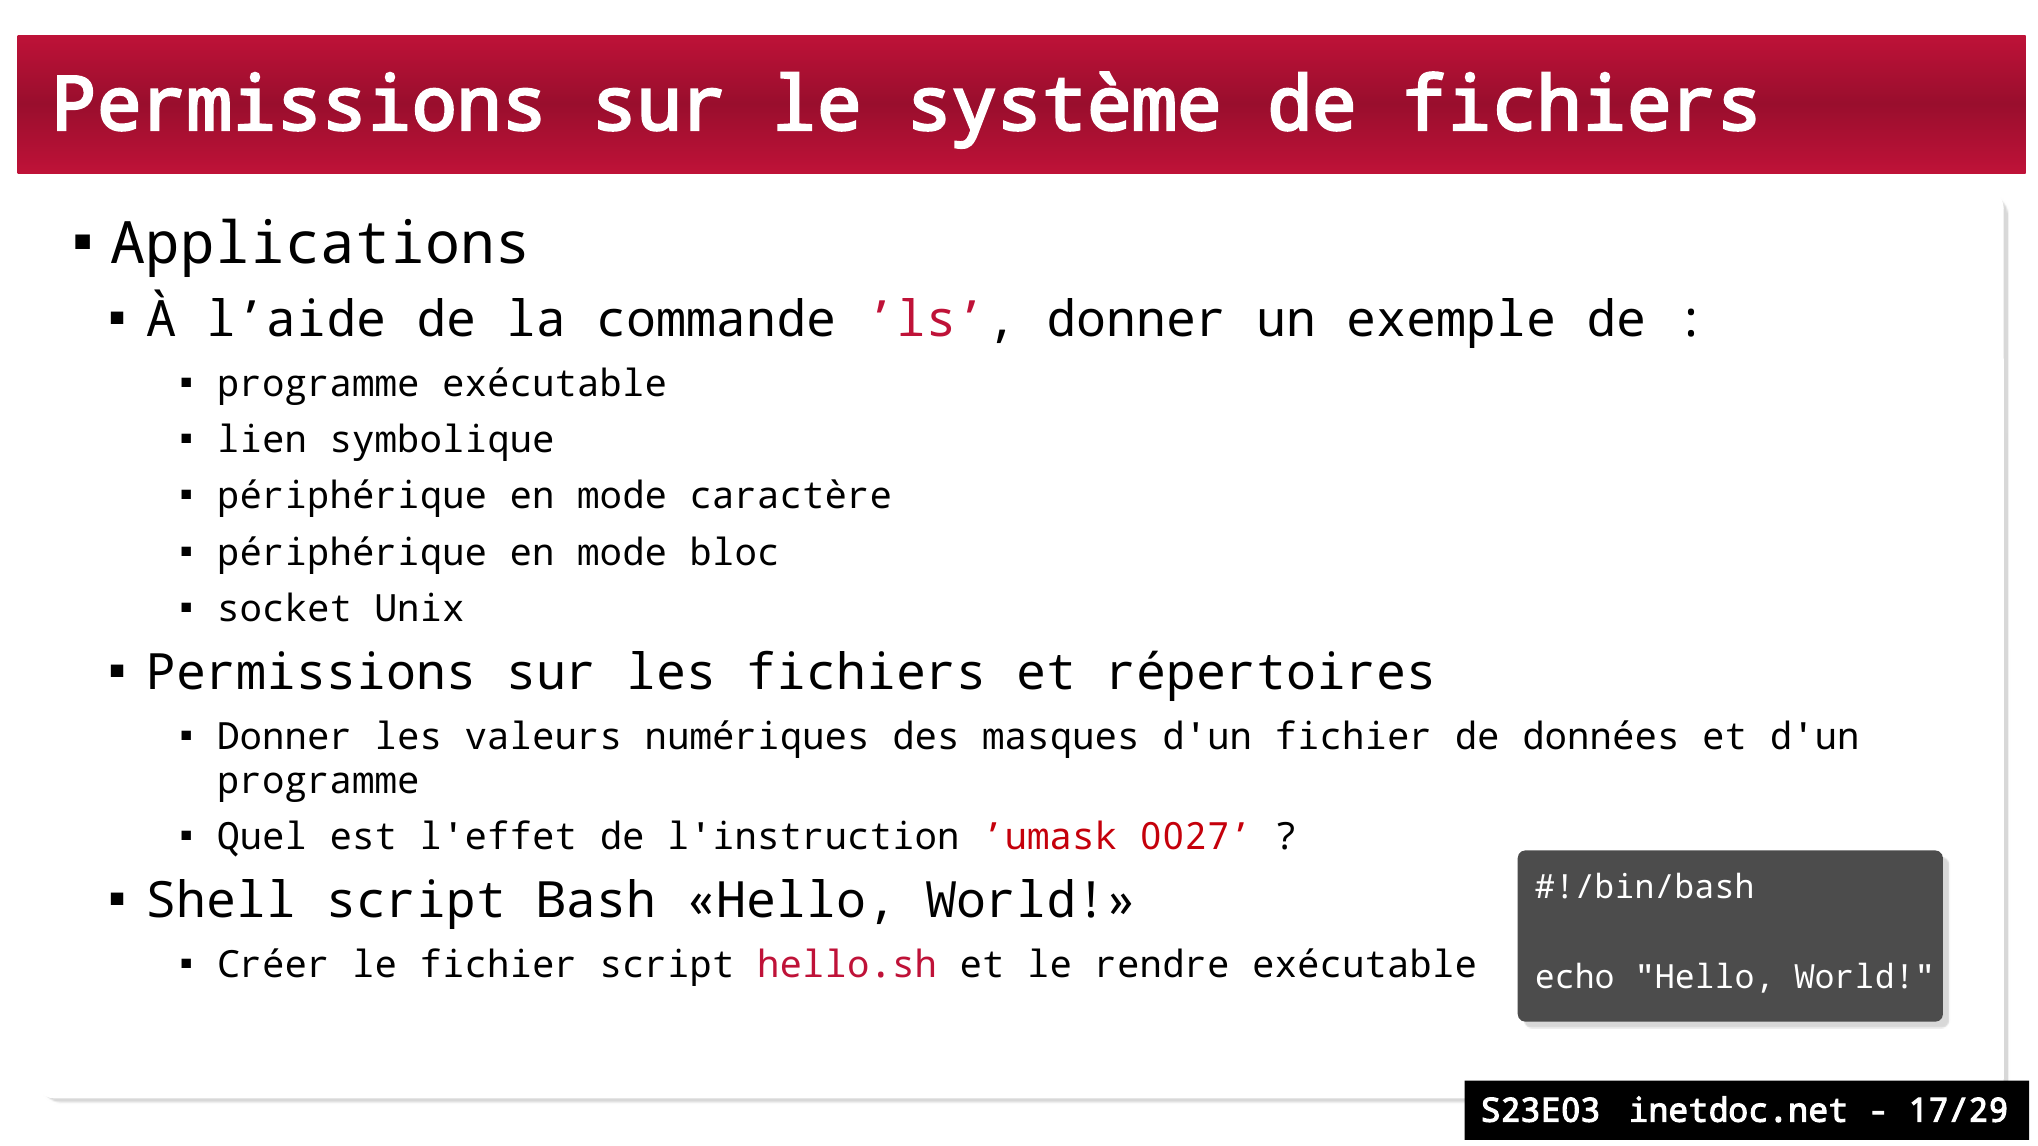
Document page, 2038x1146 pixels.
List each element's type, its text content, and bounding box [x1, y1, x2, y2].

text_box Permissions sur le système de fichiers [17, 35, 2026, 174]
text_box #!/bin/bash echo "Hello, World!" [1517, 850, 1943, 1022]
text_box Applications À l’aide de la commande ’ls’, donner un exemple de : programme exécutable lien symbolique périphérique en mode caractère périphérique en mode bloc socket Unix Permissions sur les fichiers et répertoires Donner les valeurs numériques des masques d'un fichier de données et d'un programme Quel est l'effet de l'instruction ’umask 0027’ ? Shell script Bash «Hello, World!» Créer le fichier script hello.sh et le rendre exécutable [35, 188, 2004, 1099]
text_box S23E03 inetdoc.net - <numéro>/29 [1464, 1080, 2030, 1140]
